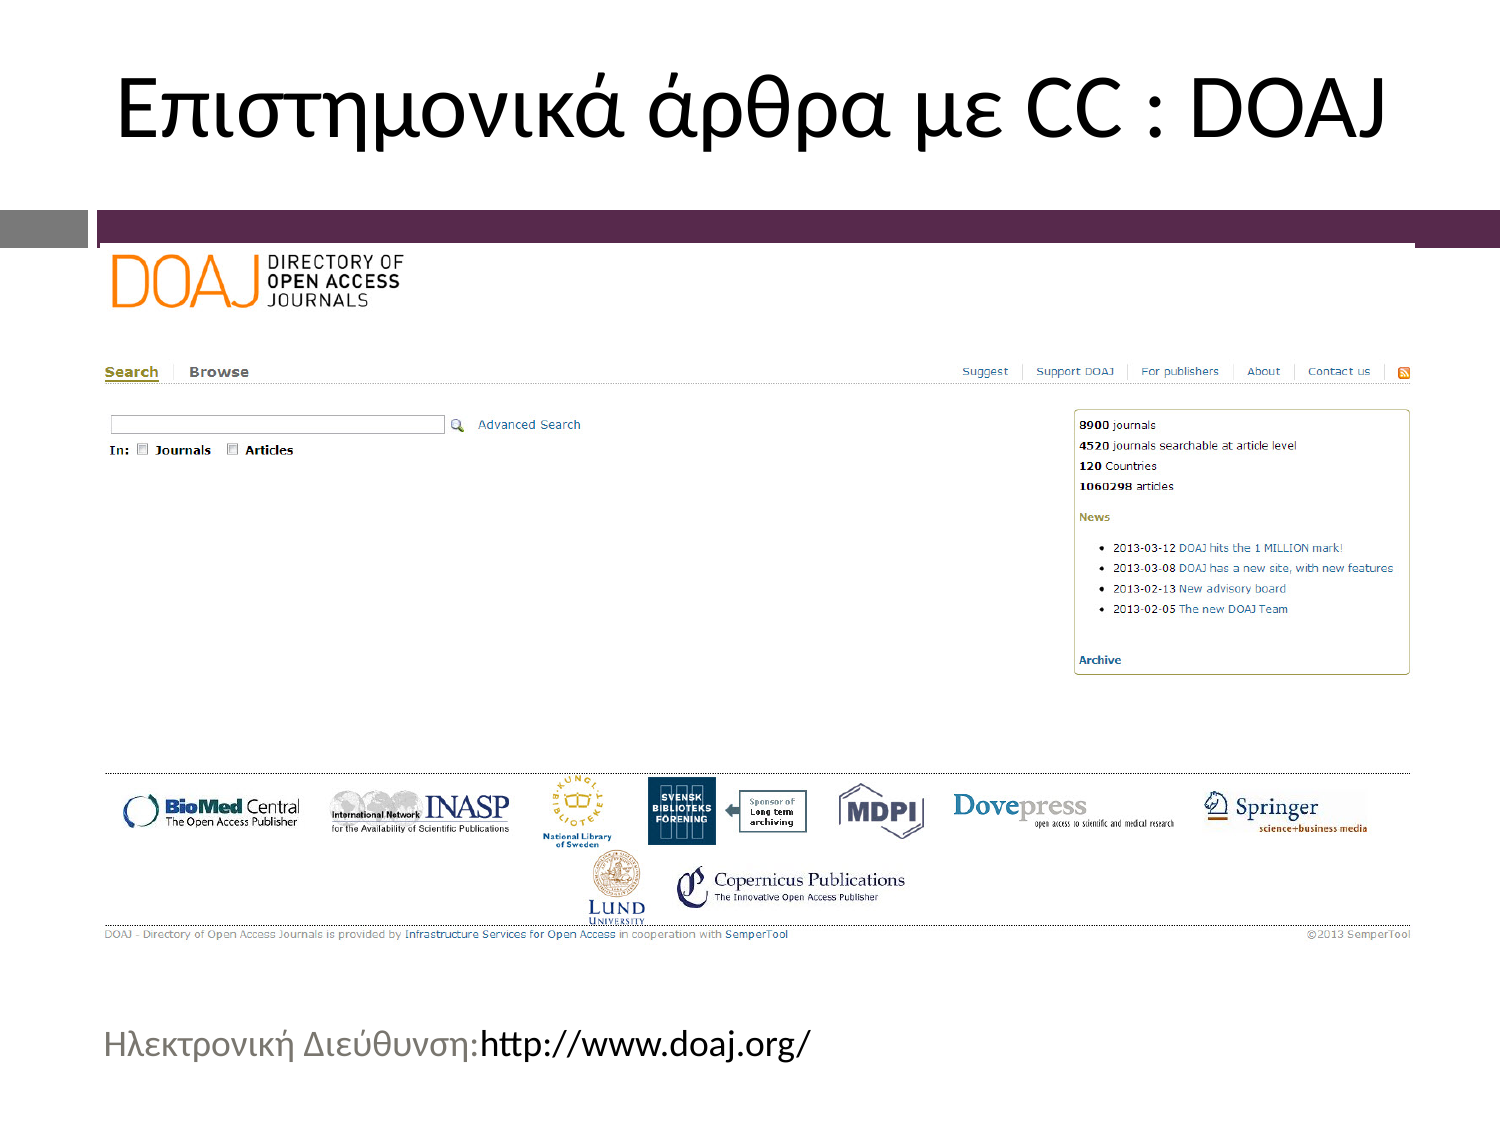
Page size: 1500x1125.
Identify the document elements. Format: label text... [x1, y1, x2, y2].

title Επιστημονικά άρθρα με CC : DOAJ [100, 19, 1438, 182]
picture [100, 243, 1415, 953]
text_box Ηλεκτρονική Διεύθυνση:http://www.doaj.org/ [88, 1011, 1423, 1071]
